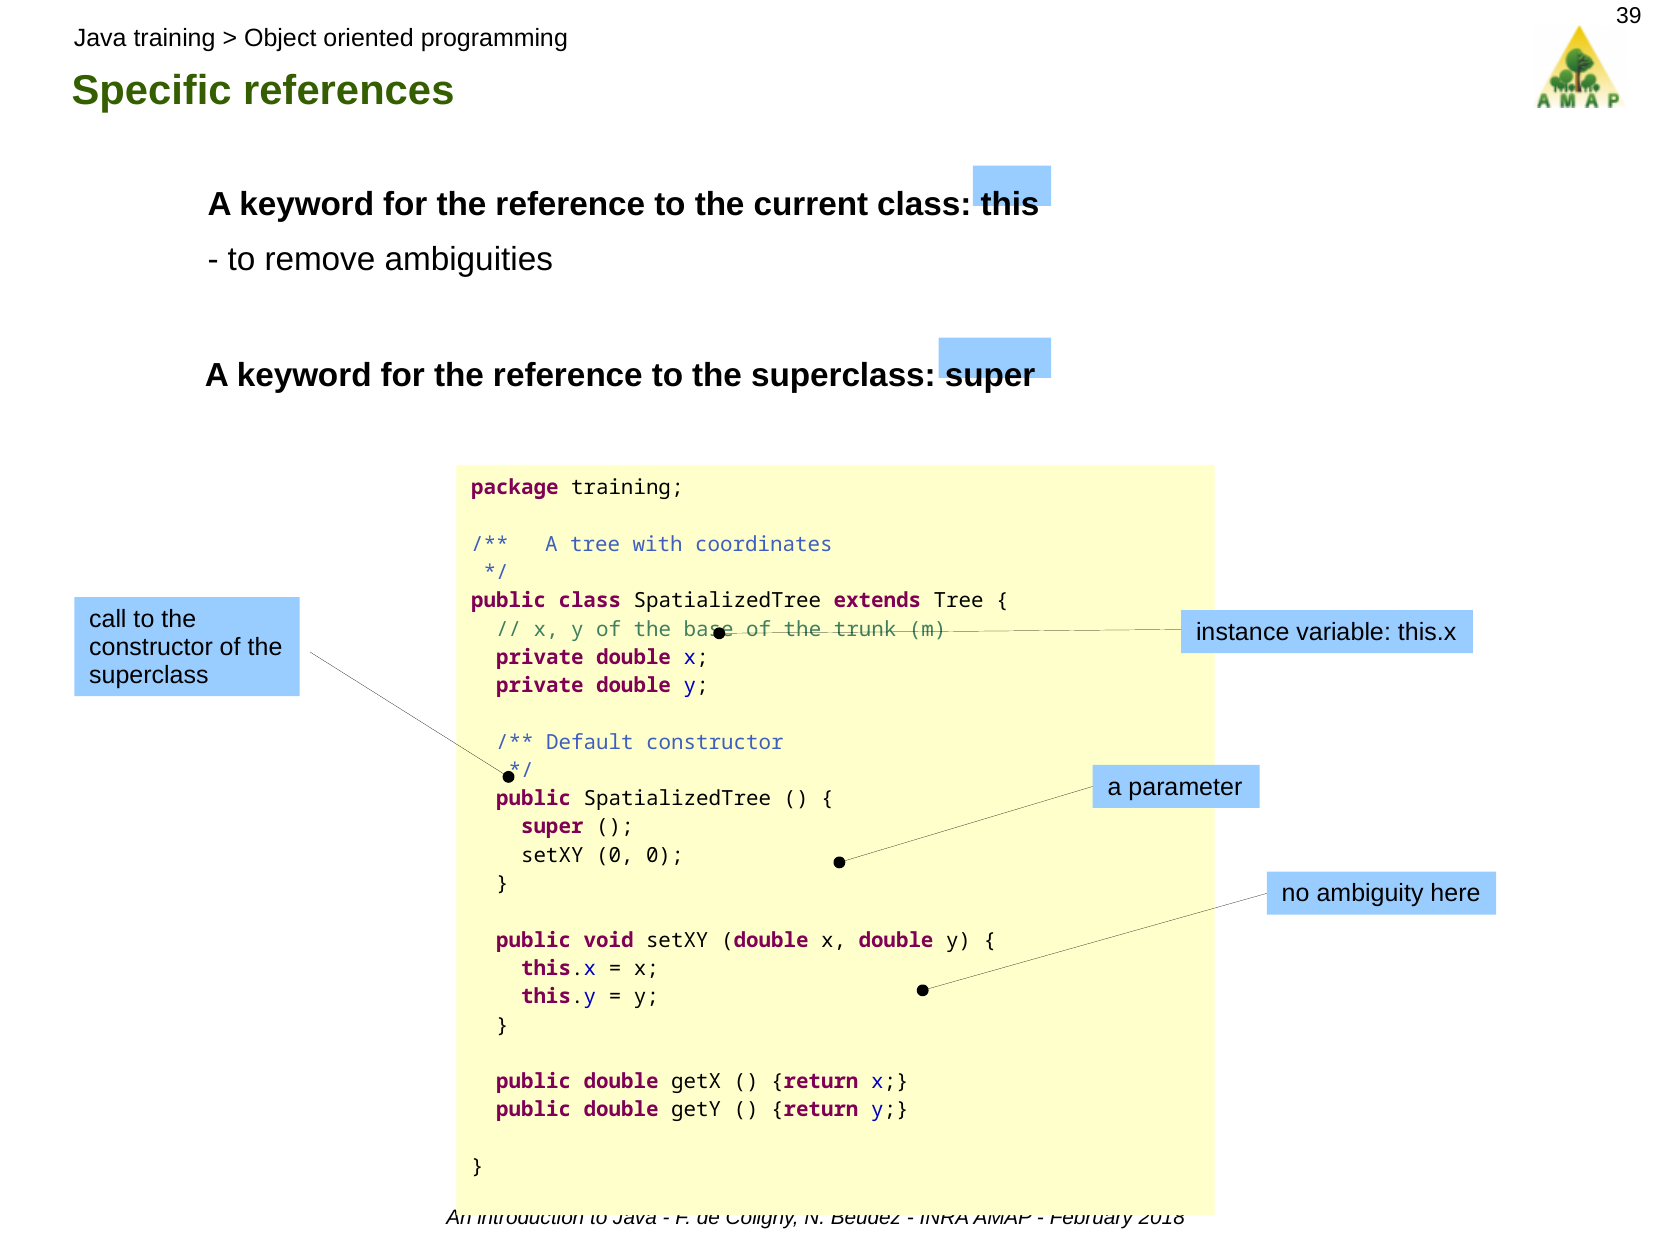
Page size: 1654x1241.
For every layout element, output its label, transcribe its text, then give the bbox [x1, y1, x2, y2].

text_box package training; /** A tree with coordinates */ public class SpatializedTree extends Tree { // x, y of the base of the trunk (m) private double x; private double y; /** Default constructor */ public SpatializedTree () { super (); setXY (0, 0); } public void setXY (double x, double y) { this.x = x; this.y = y; } public double getX () {return x;} public double getY () {return y;} } [456, 464, 1215, 1111]
text_box A keyword for the reference to the current class: this - to remove ambiguities [192, 159, 1083, 272]
text_box instance variable: this.x [1181, 610, 1473, 654]
text_box call to the constructor of the superclass [74, 597, 300, 697]
text_box no ambiguity here [1266, 871, 1497, 915]
text_box Specific references [56, 59, 1120, 121]
text_box A keyword for the reference to the superclass: super [190, 330, 1088, 383]
picture [1533, 25, 1627, 108]
text_box a parameter [1092, 764, 1260, 808]
text_box Java training > Object oriented programming [59, 16, 1004, 60]
